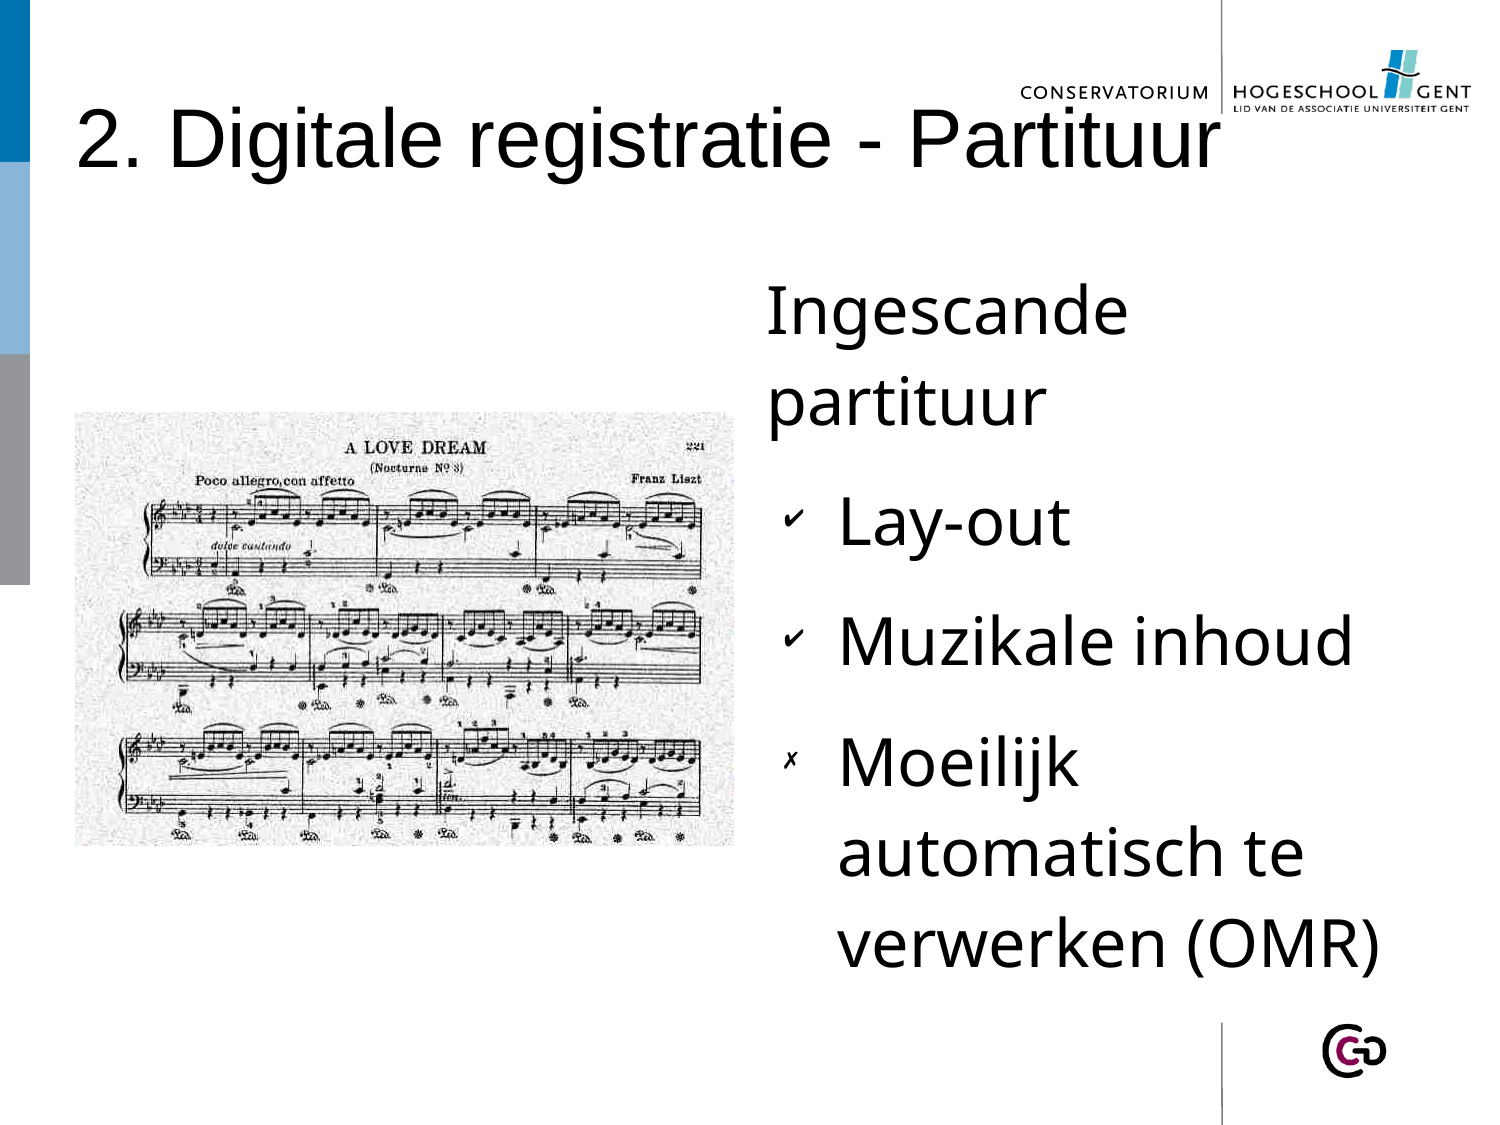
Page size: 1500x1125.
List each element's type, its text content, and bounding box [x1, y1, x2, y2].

picture [75, 412, 734, 846]
picture [0, 162, 30, 585]
list Ingescande partituur Lay-out Muzikale inhoud Moeilijk automatisch te verwerken (OMR) [766, 263, 1426, 991]
picture [1425, 50, 1471, 112]
title 2. Digitale registratie - Partituur [75, 44, 1425, 233]
picture [1298, 1011, 1410, 1090]
